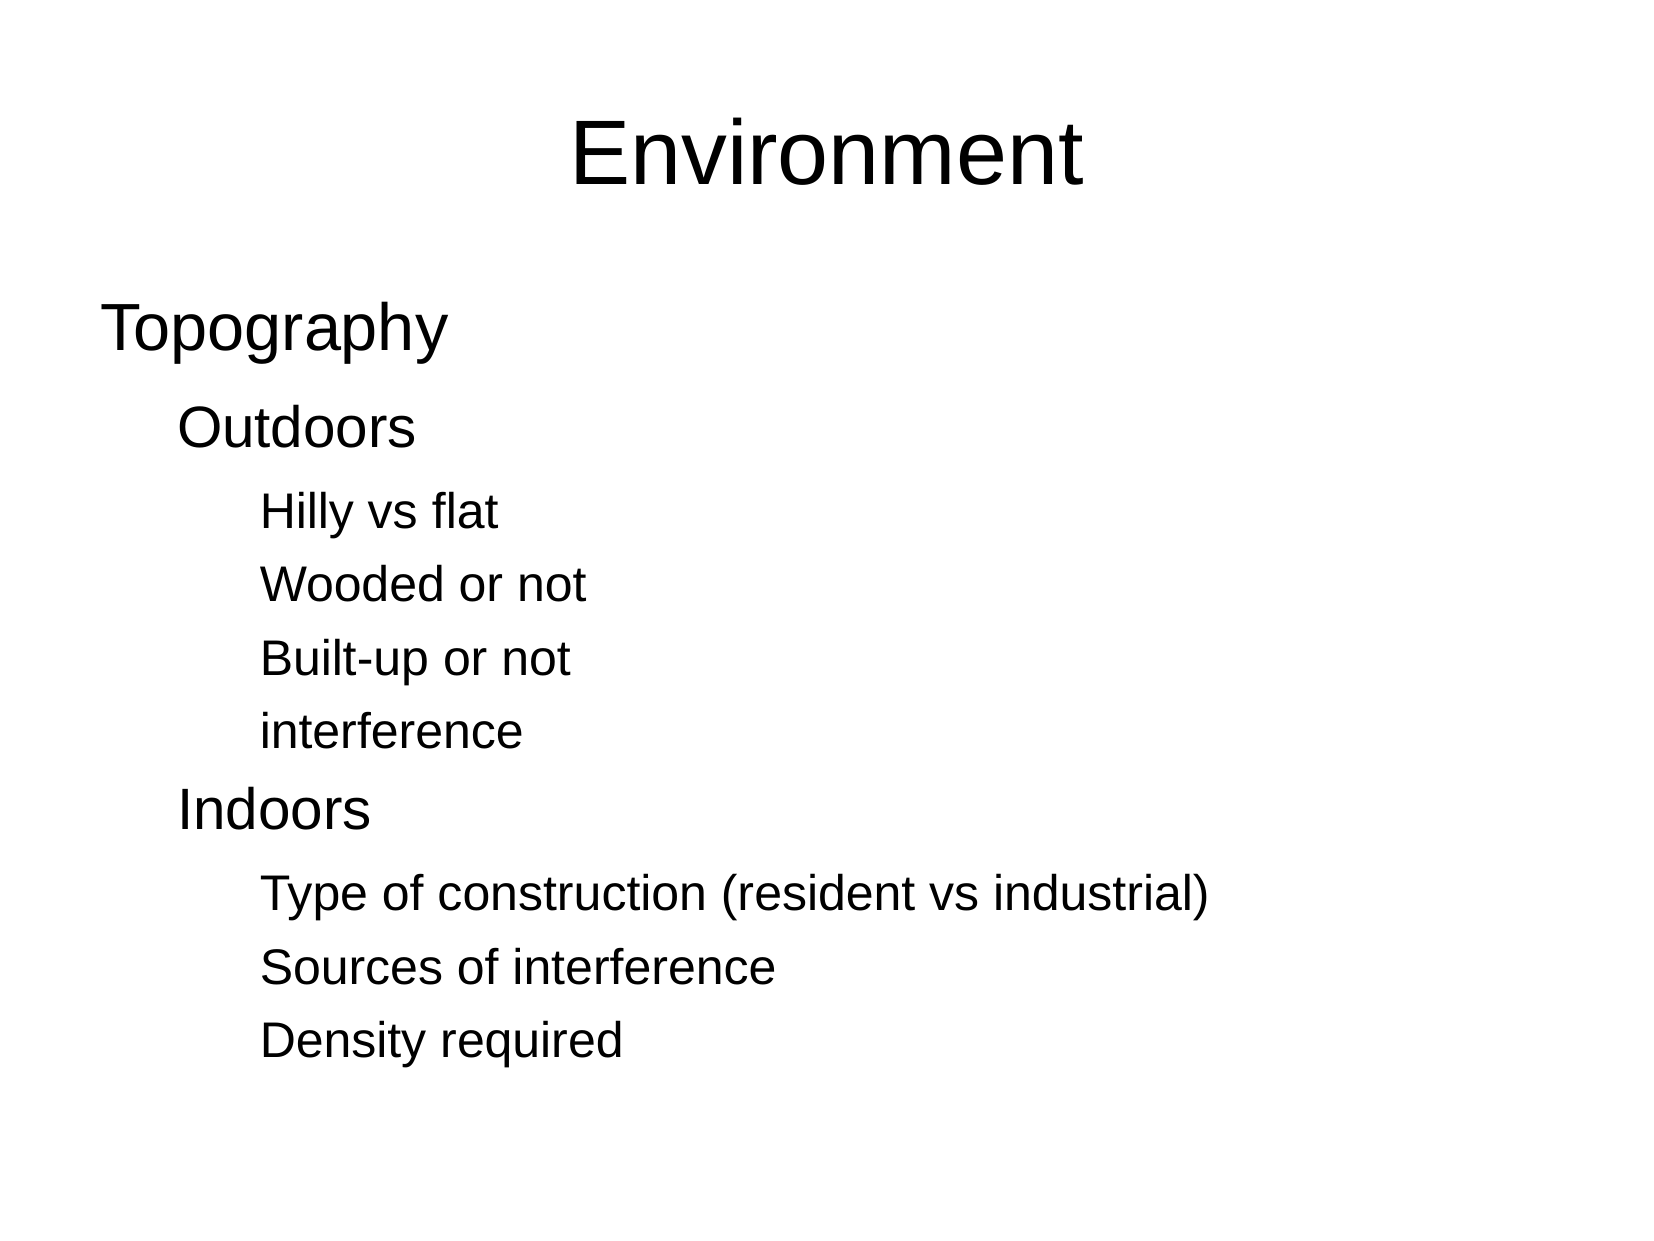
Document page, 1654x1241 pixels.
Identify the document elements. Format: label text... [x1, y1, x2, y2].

list Topography Outdoors Hilly vs flat Wooded or not Built-up or not interference Indoors Type of construction (resident vs industrial) Sources of interference Density required [82, 290, 1571, 1094]
title Environment [82, 56, 1571, 250]
